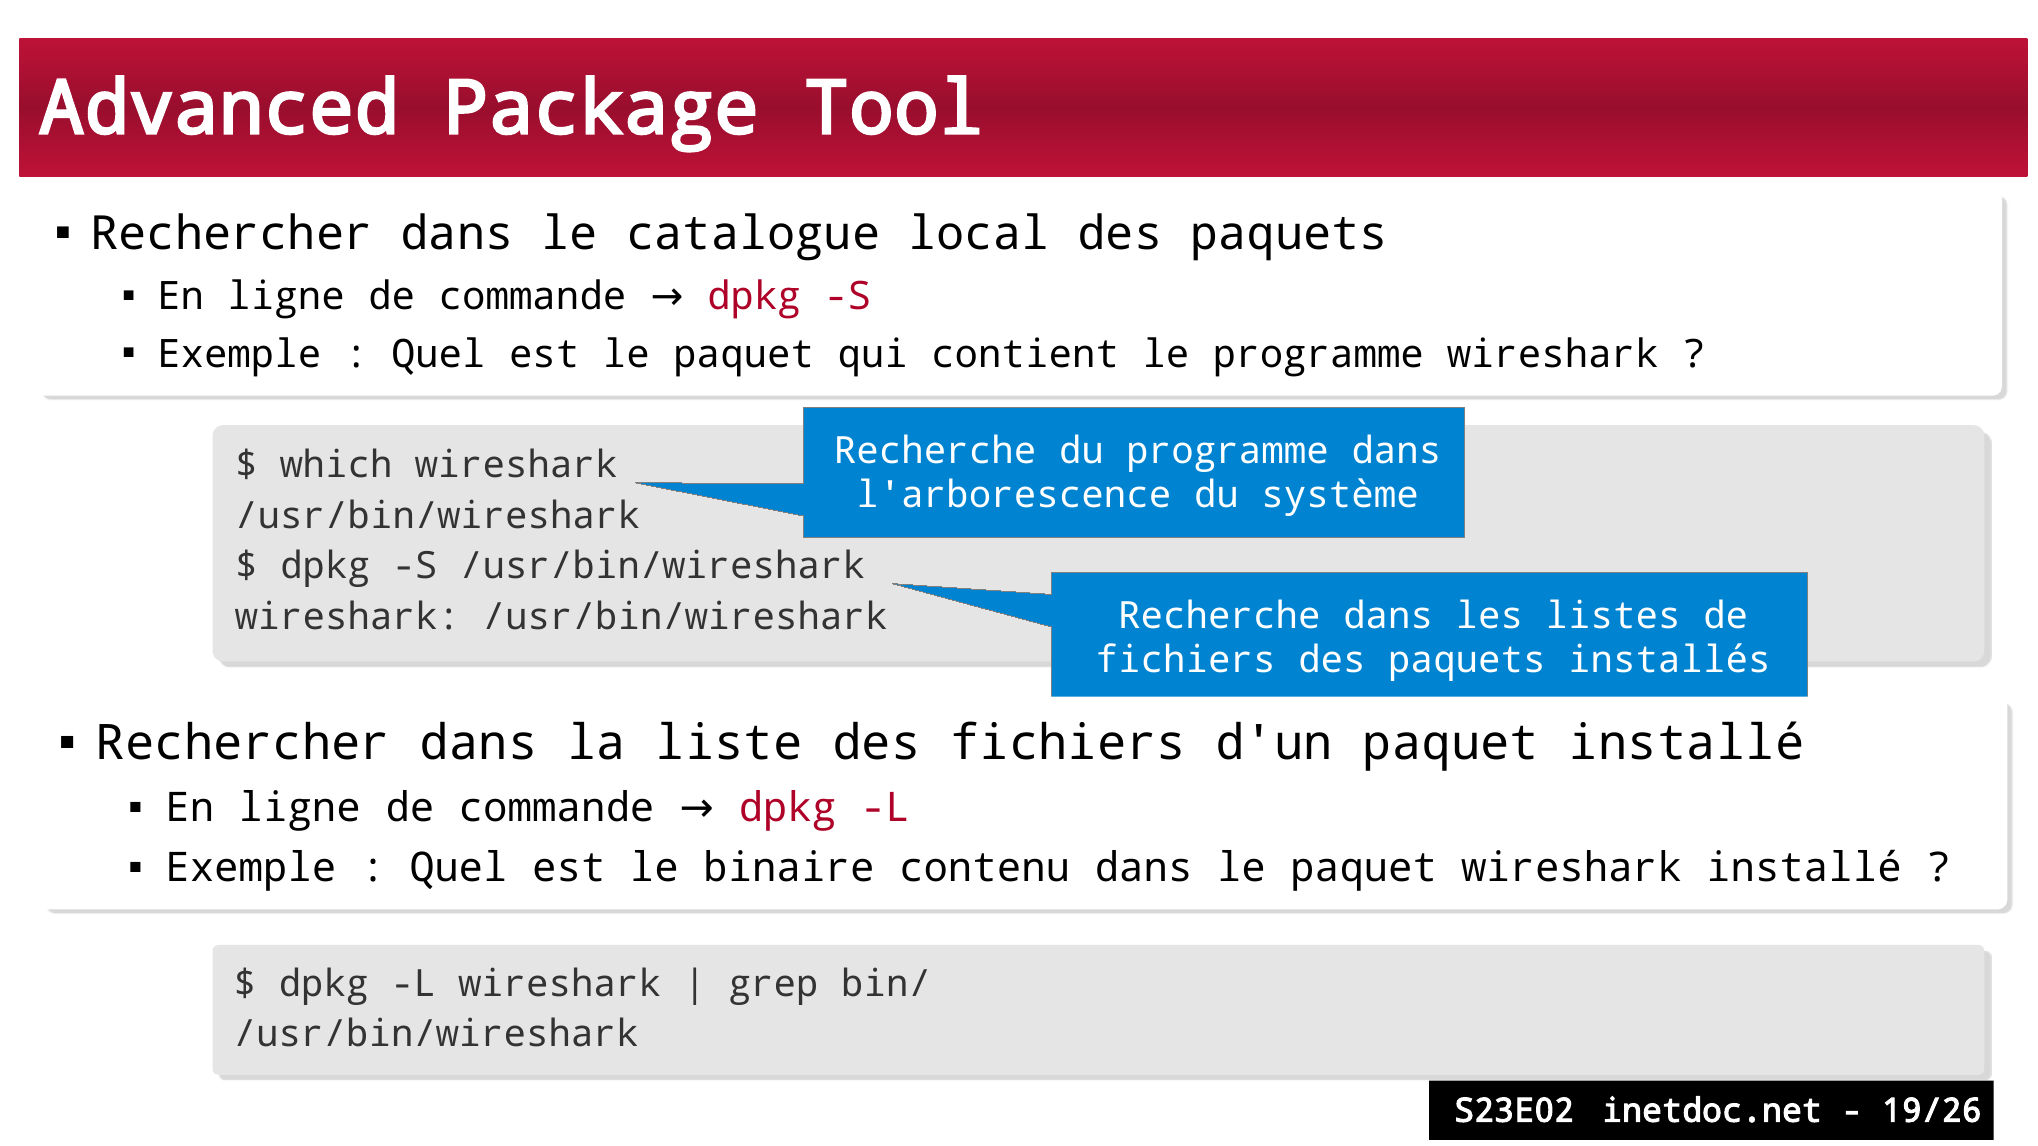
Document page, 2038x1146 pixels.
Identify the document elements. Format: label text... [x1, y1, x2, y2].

text_box $ which wireshark /usr/bin/wireshark $ dpkg -S /usr/bin/wireshark wireshark: /usr/bin/wireshark [212, 425, 1985, 662]
text_box Recherche du programme dans l'arborescence du système [635, 407, 1465, 538]
text_box Advanced Package Tool [19, 38, 2028, 177]
text_box Recherche dans les listes de fichiers des paquets installés [892, 572, 1808, 696]
text_box $ dpkg -L wireshark | grep bin/ /usr/bin/wireshark [212, 944, 1985, 1075]
text_box Rechercher dans la liste des fichiers d'un paquet installé En ligne de commande → dpkg -L Exemple : Quel est le binaire contenu dans le paquet wireshark installé ? [38, 696, 2008, 910]
text_box S23E02 inetdoc.net - <numéro>/26 [1429, 1080, 1994, 1140]
text_box Rechercher dans le catalogue local des paquets En ligne de commande → dpkg -S Exemple : Quel est le paquet qui contient le programme wireshark ? [35, 188, 2003, 396]
